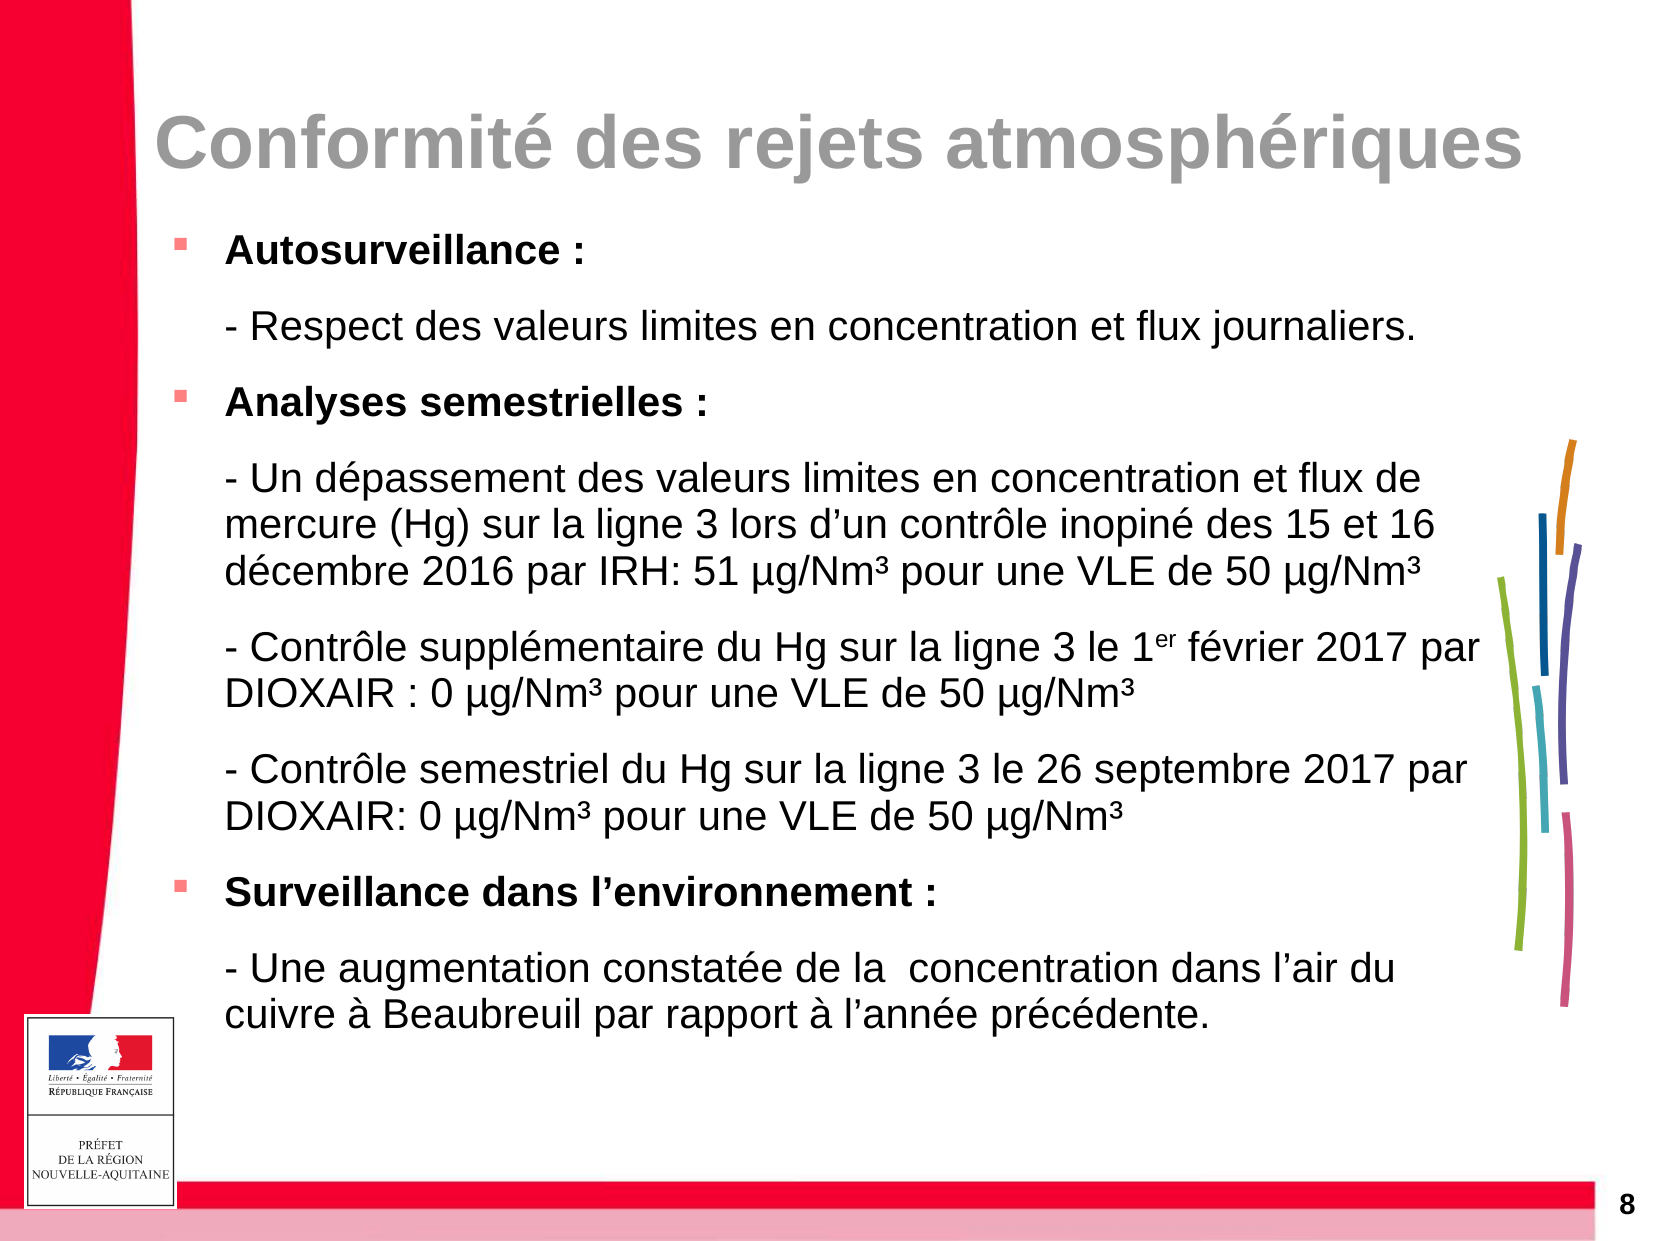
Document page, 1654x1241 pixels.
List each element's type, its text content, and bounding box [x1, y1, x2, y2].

list Autosurveillance : - Respect des valeurs limites en concentration et flux journaliers. Analyses semestrielles : - Un dépassement des valeurs limites en concentration et flux de mercure (Hg) sur la ligne 3 lors d’un contrôle inopiné des 15 et 16 décembre 2016 par IRH: 51 µg/Nm³ pour une VLE de 50 µg/Nm³ - Contrôle supplémentaire du Hg sur la ligne 3 le 1er février 2017 par DIOXAIR : 0 µg/Nm³ pour une VLE de 50 µg/Nm³ - Contrôle semestriel du Hg sur la ligne 3 le 26 septembre 2017 par DIOXAIR: 0 µg/Nm³ pour une VLE de 50 µg/Nm³ Surveillance dans l’environnement : - Une augmentation constatée de la concentration dans l’air du cuivre à Beaubreuil par rapport à l’année précédente. [153, 226, 1483, 1040]
picture [0, 0, 1654, 1241]
title Conformité des rejets atmosphériques [82, 38, 1571, 246]
